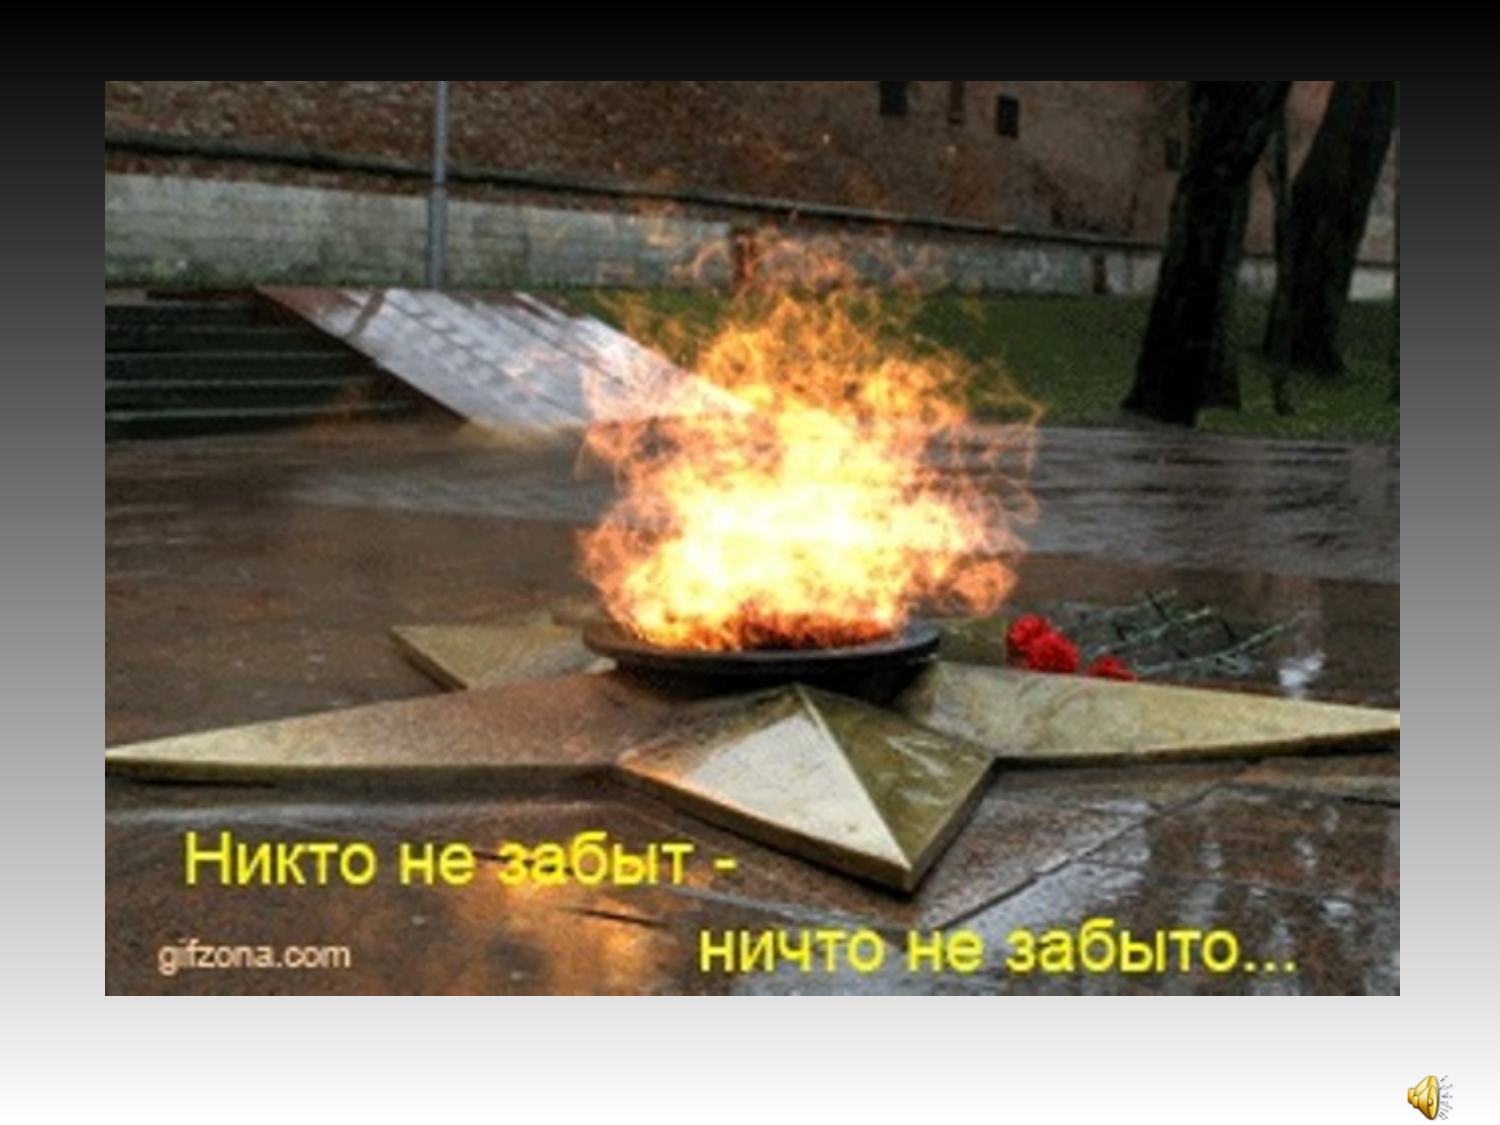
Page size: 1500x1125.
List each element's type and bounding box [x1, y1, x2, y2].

picture [105, 81, 1400, 997]
picture [1406, 1074, 1457, 1125]
